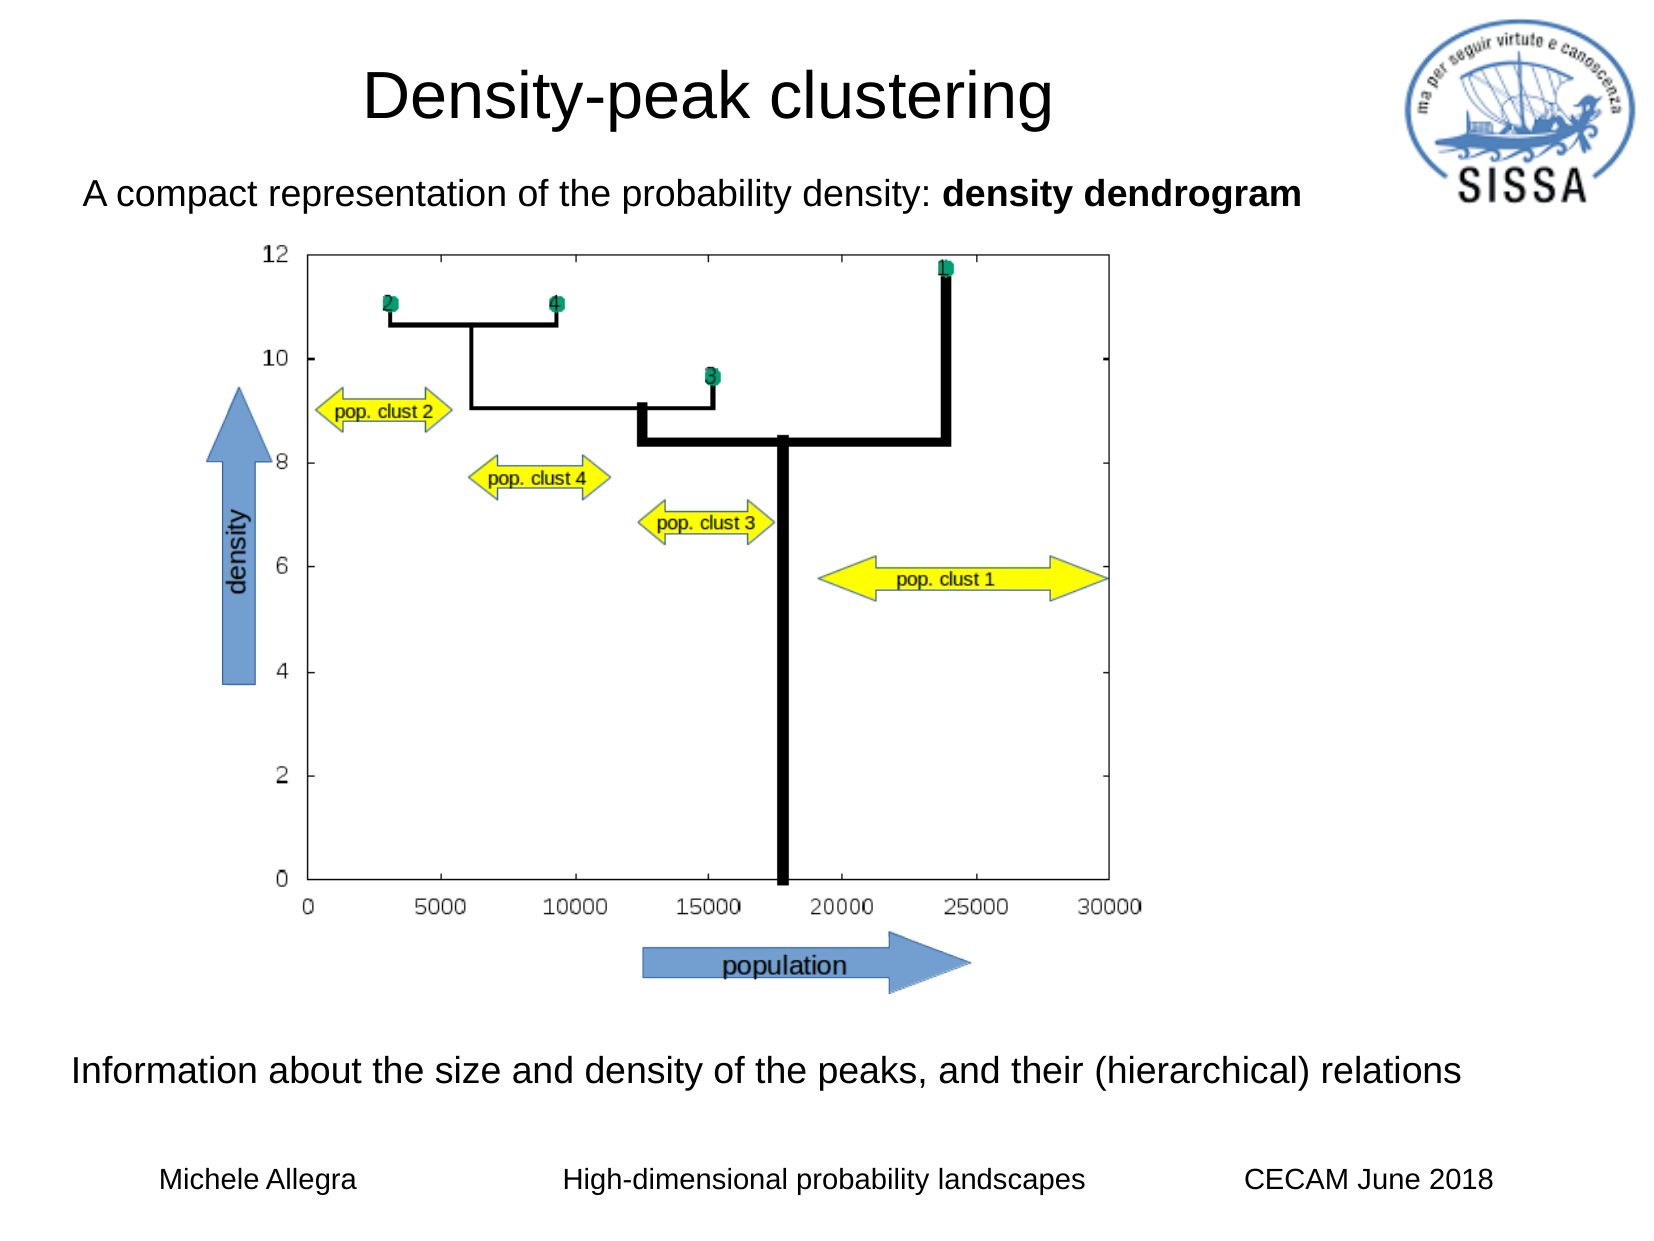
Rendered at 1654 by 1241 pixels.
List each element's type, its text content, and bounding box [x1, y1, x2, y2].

title Michele Allegra High-dimensional probability landscapes CECAM June 2018 [82, 1141, 1571, 1217]
title Density-peak clustering [82, 44, 1335, 147]
picture [184, 168, 1233, 1010]
picture [1391, 16, 1652, 207]
text_box Information about the size and density of the peaks, and their (hierarchical) relations [70, 1018, 1560, 1123]
subtitle A compact representation of the probability density: density dendrogram [82, 162, 1571, 266]
